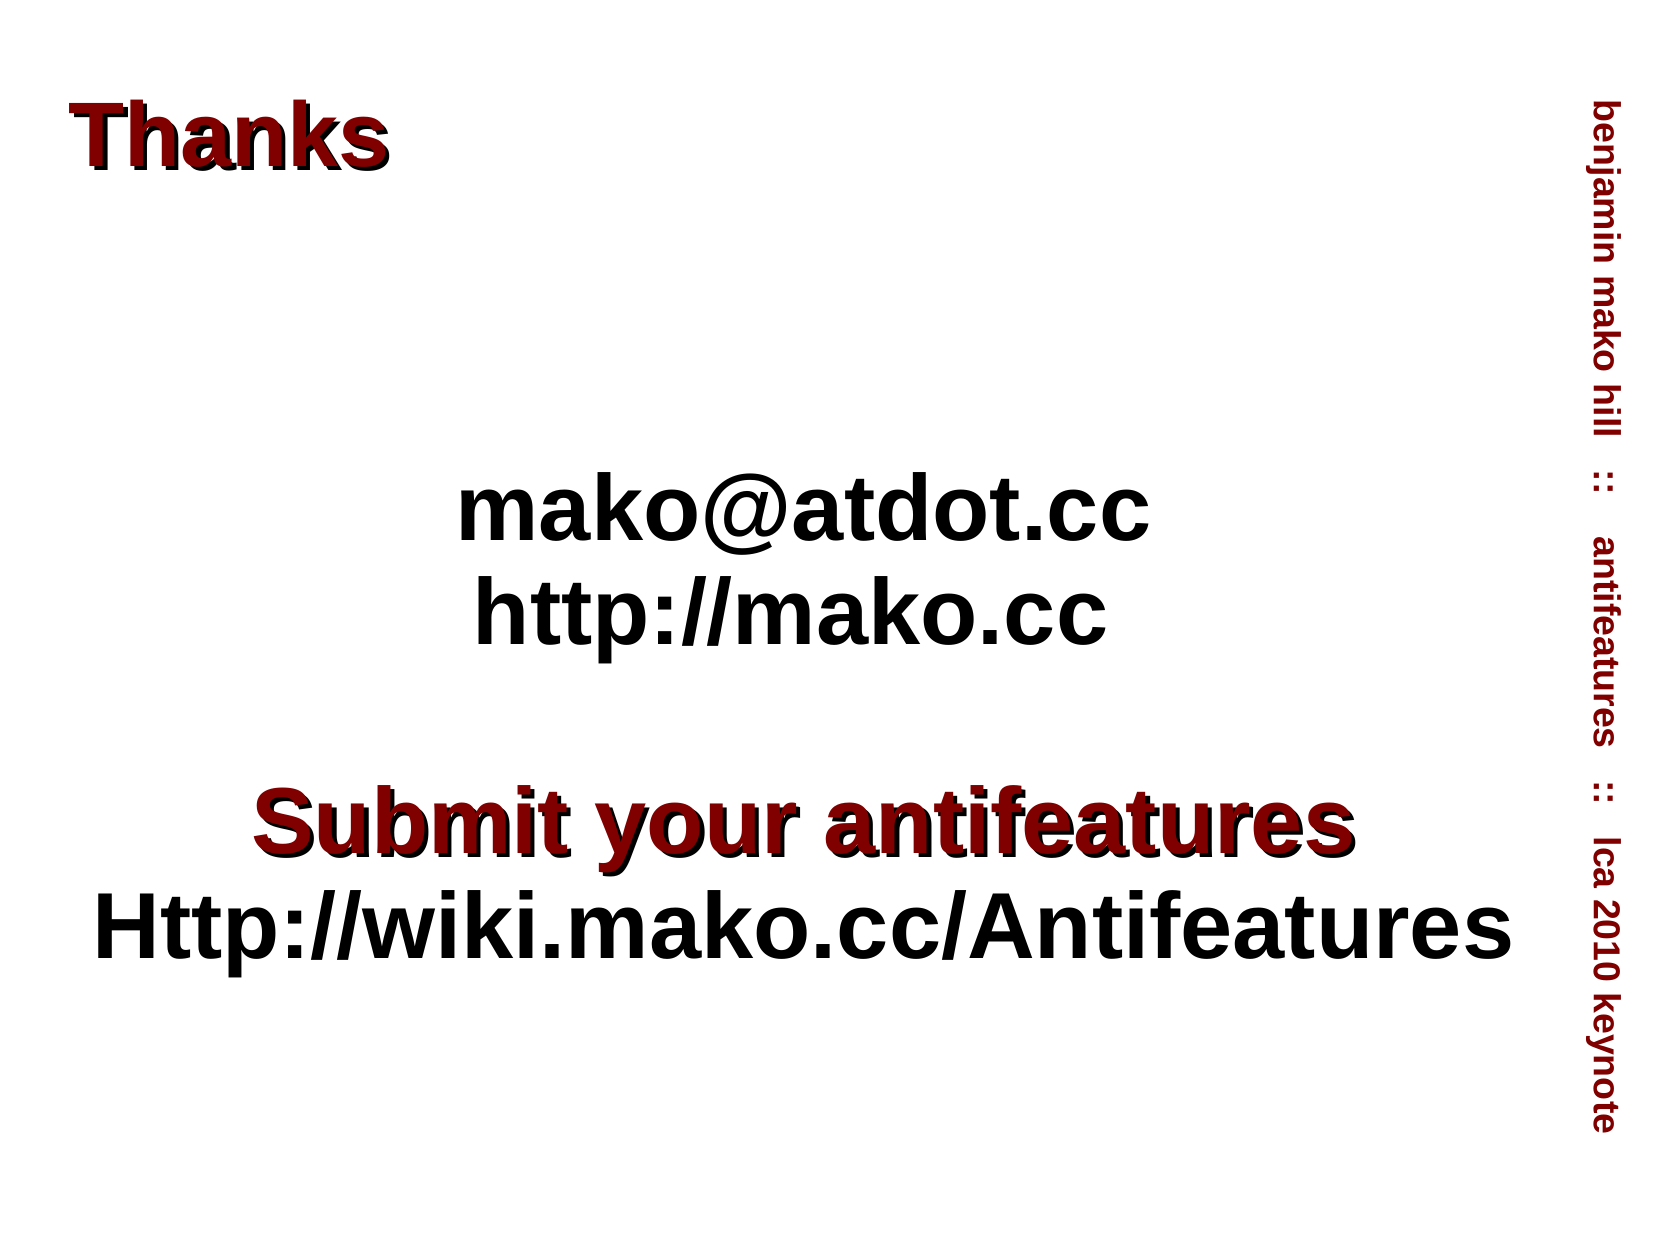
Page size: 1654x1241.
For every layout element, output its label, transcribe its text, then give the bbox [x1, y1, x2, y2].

subtitle mako@atdot.cc http://mako.cc Submit your antifeatures Http://wiki.mako.cc/Antifeatures [74, 254, 1534, 1180]
title Thanks [68, 31, 1542, 239]
